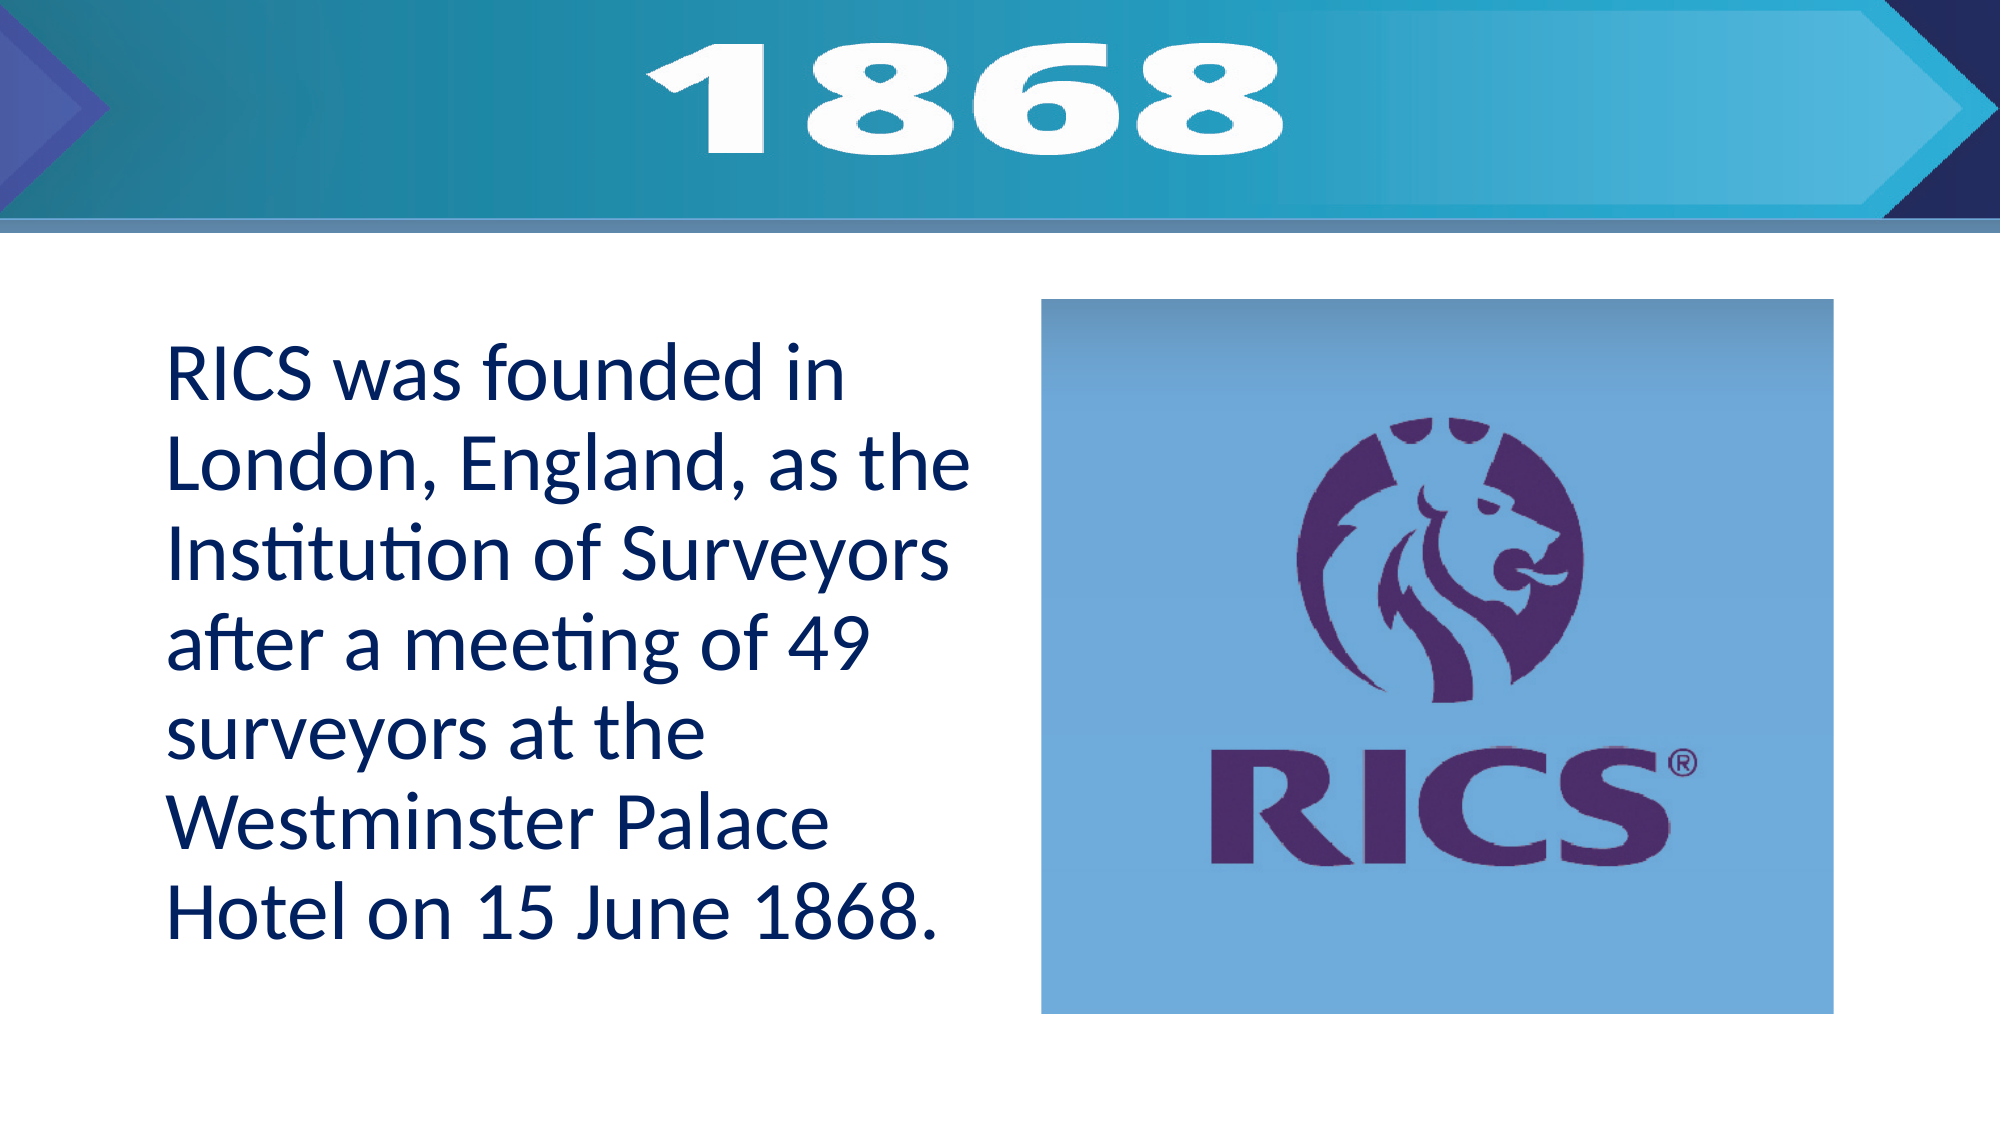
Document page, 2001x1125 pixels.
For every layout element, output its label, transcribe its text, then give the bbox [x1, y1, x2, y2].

picture [1041, 299, 1834, 1014]
list RICS was founded in London, England, as the Institution of Surveyors after a meeting of 49 surveyors at the Westminster Palace Hotel on 15 June 1868. [150, 321, 1000, 1036]
picture [0, 0, 2000, 233]
